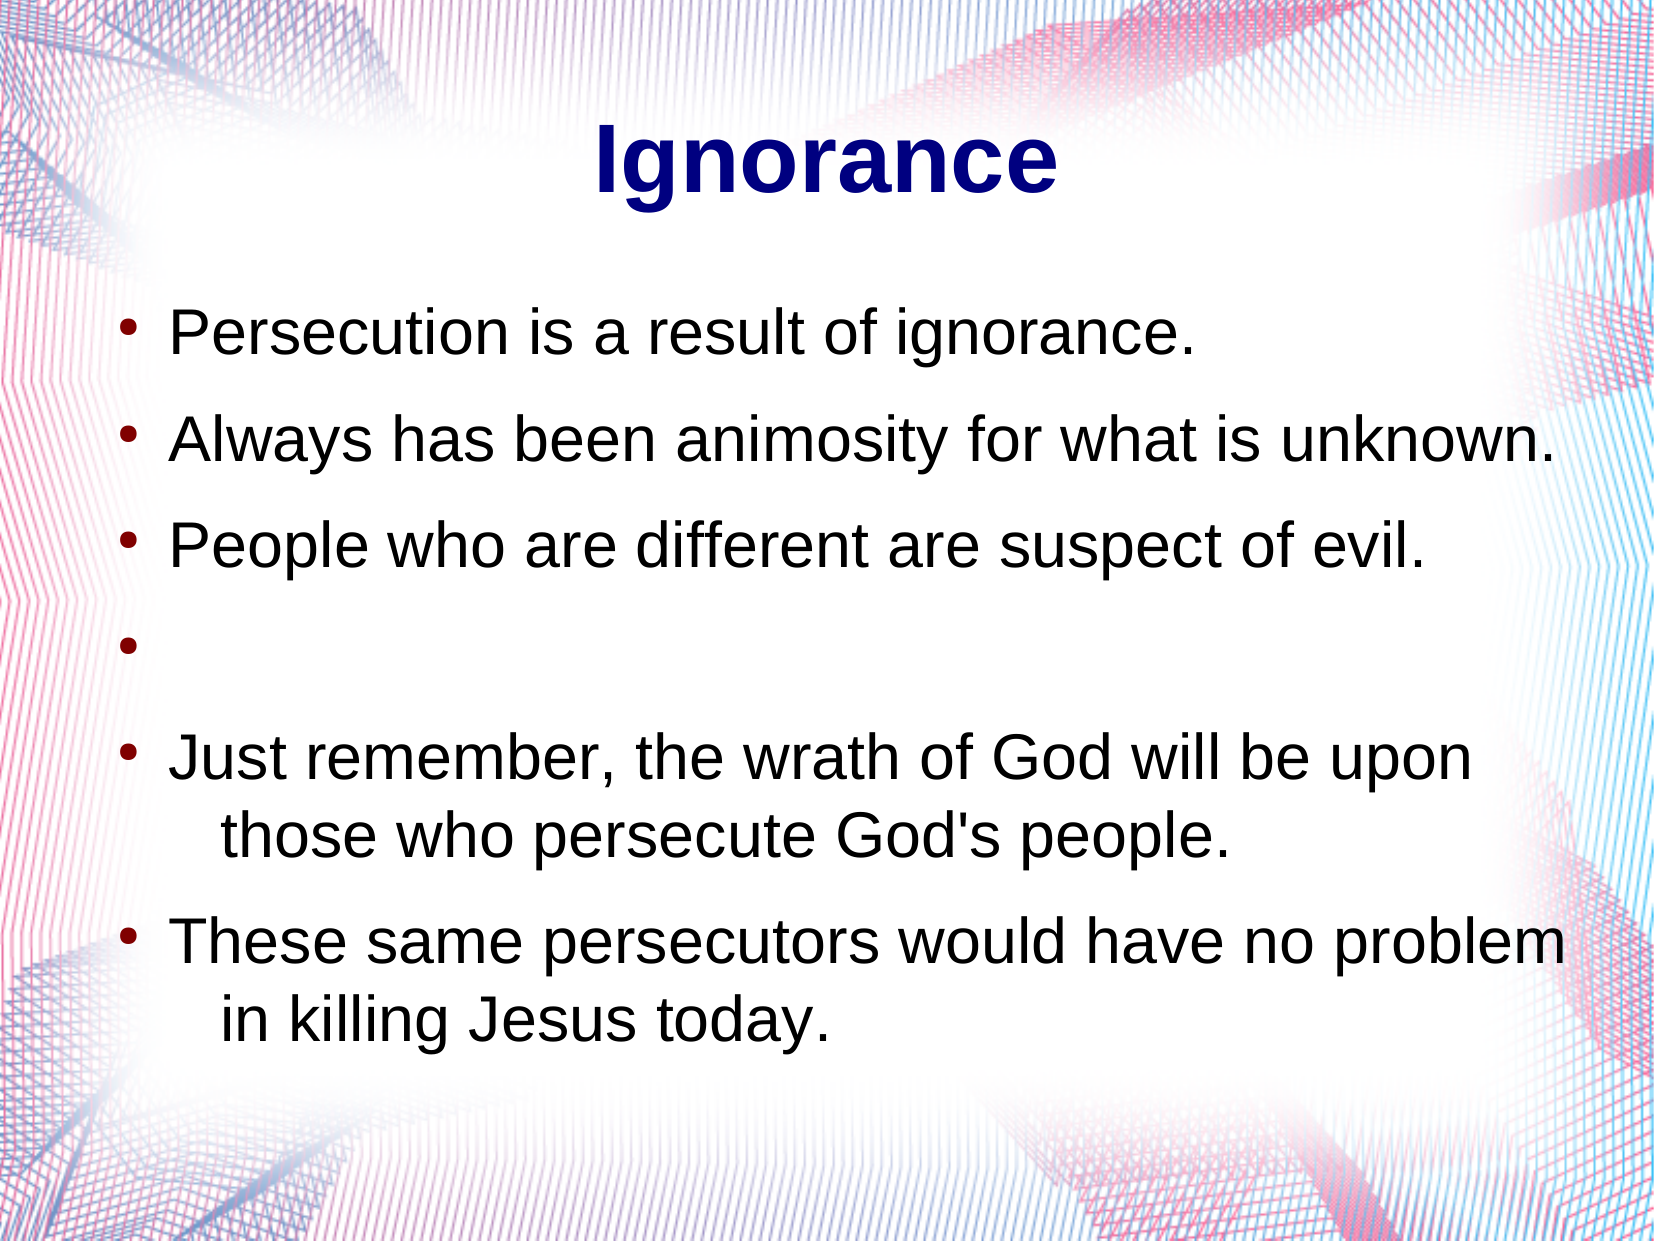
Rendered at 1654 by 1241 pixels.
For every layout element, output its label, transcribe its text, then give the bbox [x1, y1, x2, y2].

list Persecution is a result of ignorance. Always has been animosity for what is unknown. People who are different are suspect of evil. Just remember, the wrath of God will be upon those who persecute God's people. These same persecutors would have no problem in killing Jesus today. [82, 290, 1571, 1111]
title Ignorance [82, 49, 1571, 257]
